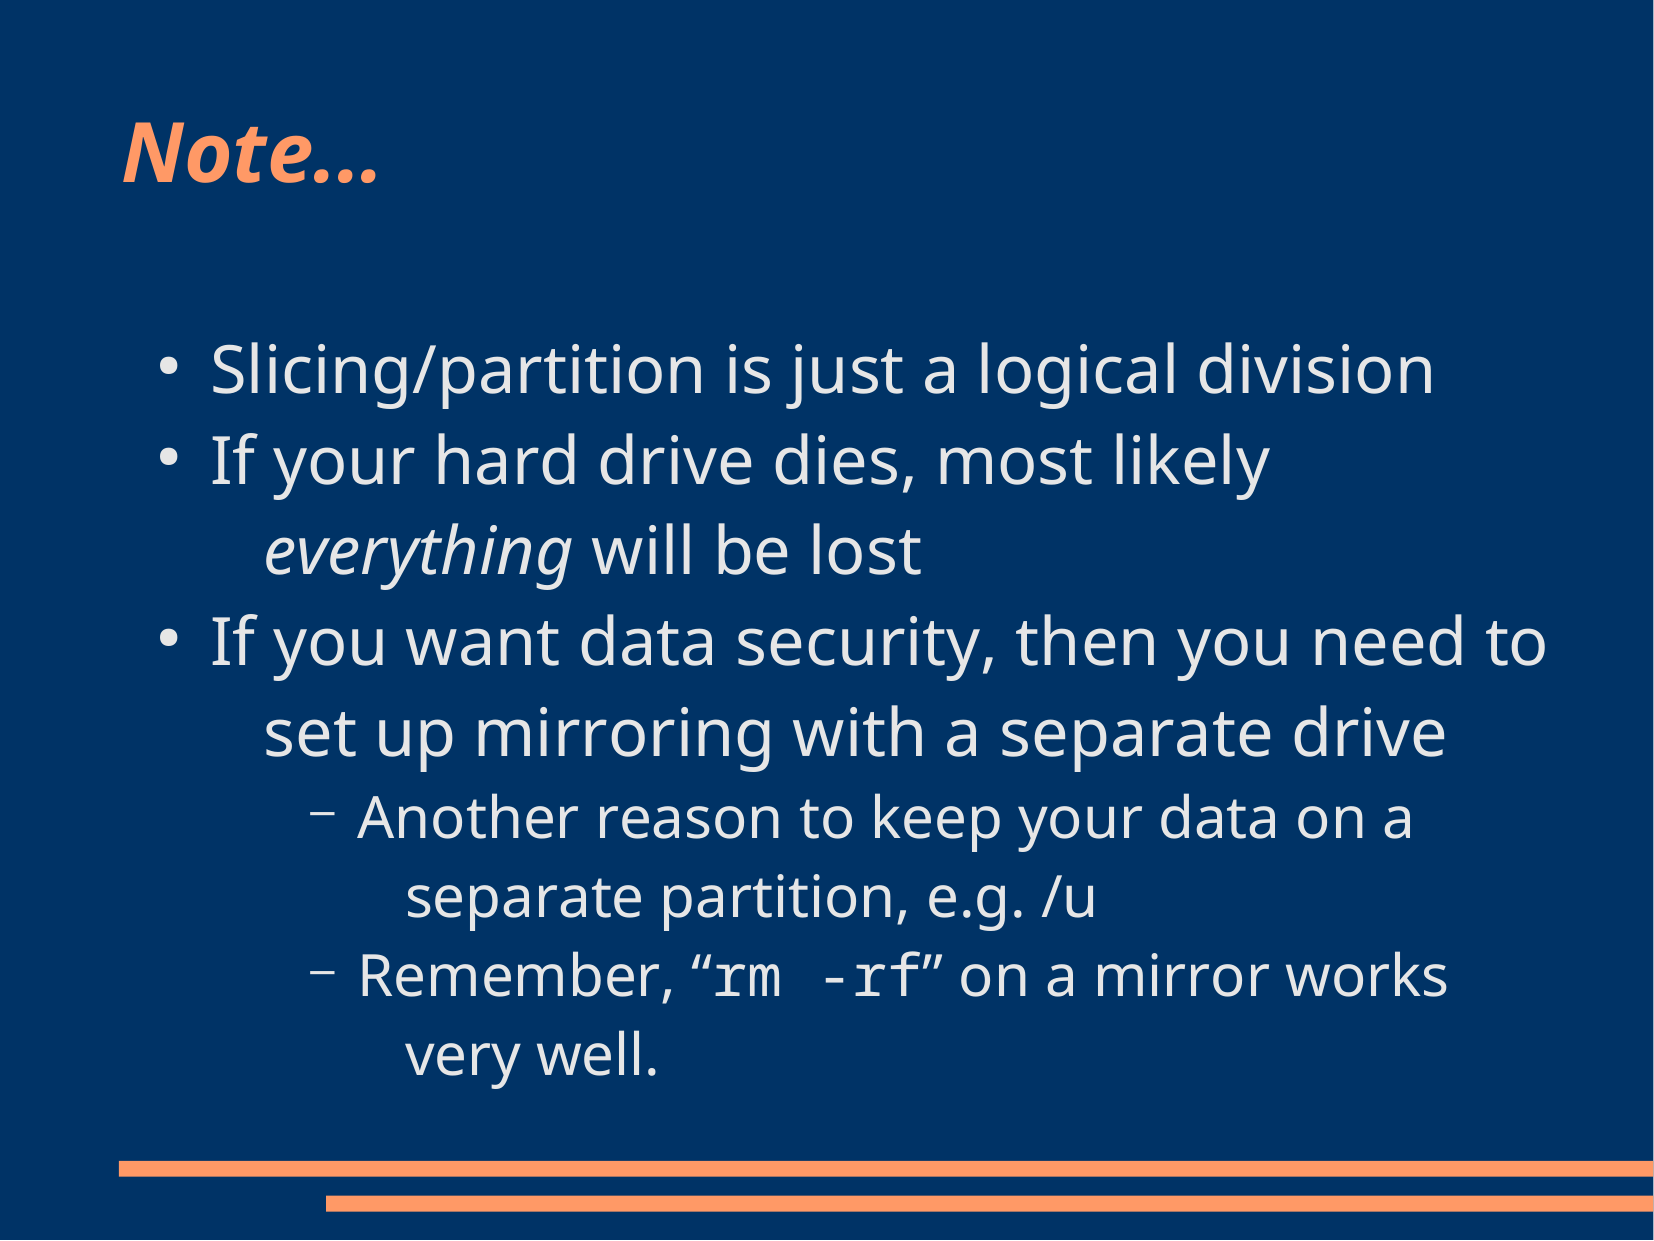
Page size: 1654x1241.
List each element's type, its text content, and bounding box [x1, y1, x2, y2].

title Note... [121, 46, 1534, 254]
list Slicing/partition is just a logical division If your hard drive dies, most likely everything will be lost If you want data security, then you need to set up mirroring with a separate drive Another reason to keep your data on a separate partition, e.g. /u Remember, “rm -rf” on a mirror works very well. [121, 322, 1561, 1132]
